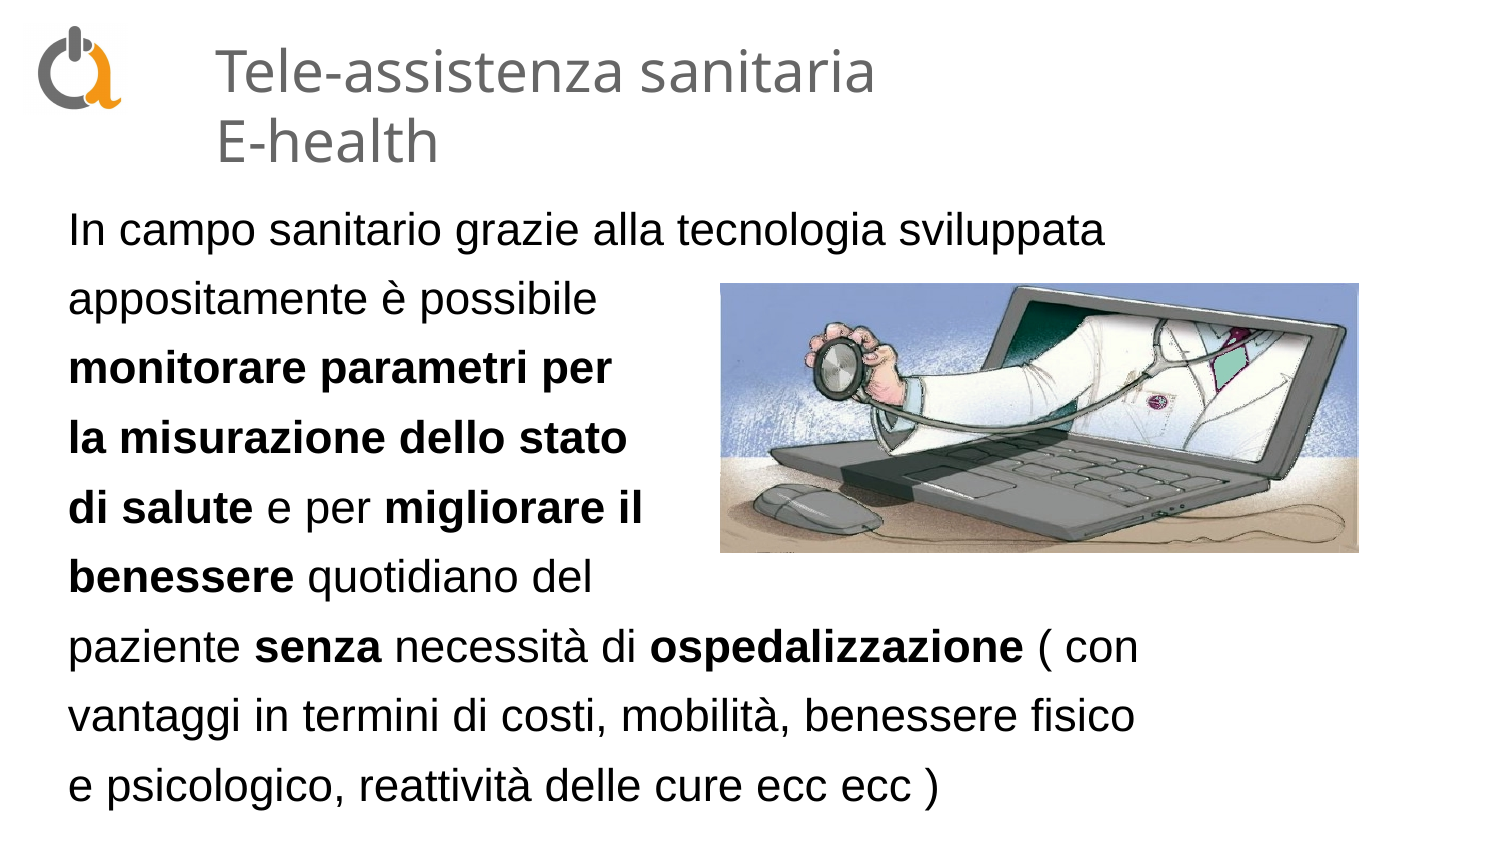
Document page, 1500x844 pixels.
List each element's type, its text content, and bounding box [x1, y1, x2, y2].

title Tele-assistenza sanitaria E-health [200, 33, 1371, 175]
picture [23, 23, 128, 115]
list In campo sanitario grazie alla tecnologia sviluppata appositamente è possibile monitorare parametri per la misurazione dello stato di salute e per migliorare il benessere quotidiano del paziente senza necessità di ospedalizzazione ( con vantaggi in termini di costi, mobilità, benessere fisico e psicologico, reattività delle cure ecc ecc ) [53, 191, 1449, 786]
picture [720, 283, 1359, 553]
